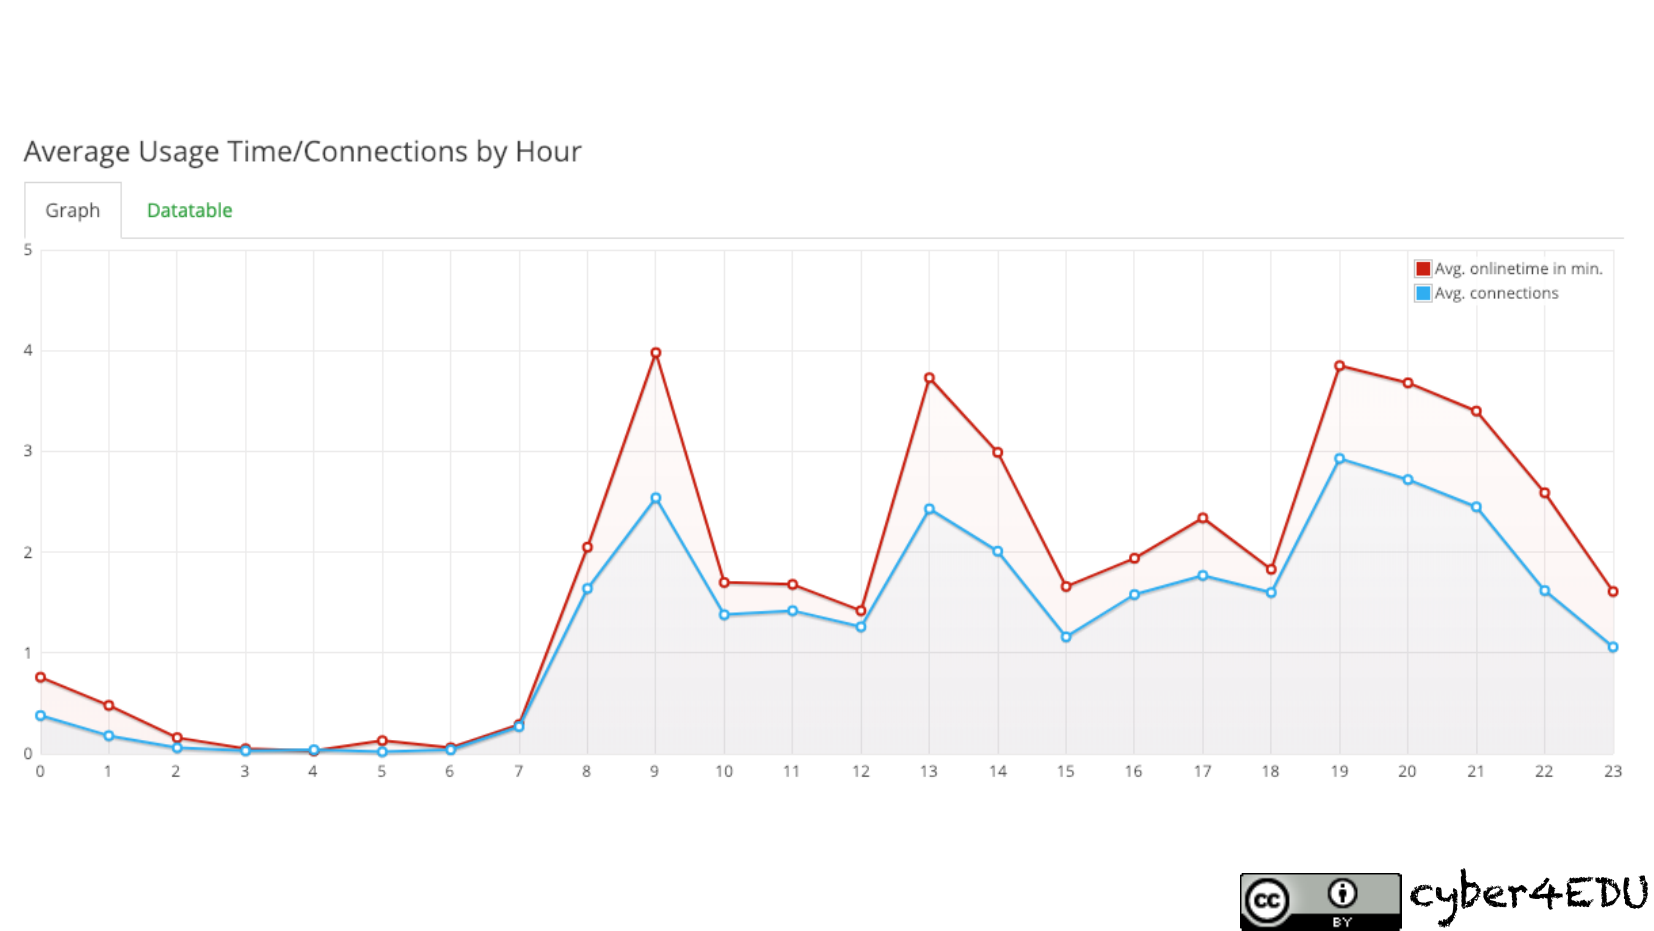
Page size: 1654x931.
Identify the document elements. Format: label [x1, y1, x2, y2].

picture [0, 129, 1654, 792]
picture [1240, 873, 1402, 931]
picture [1410, 868, 1648, 928]
